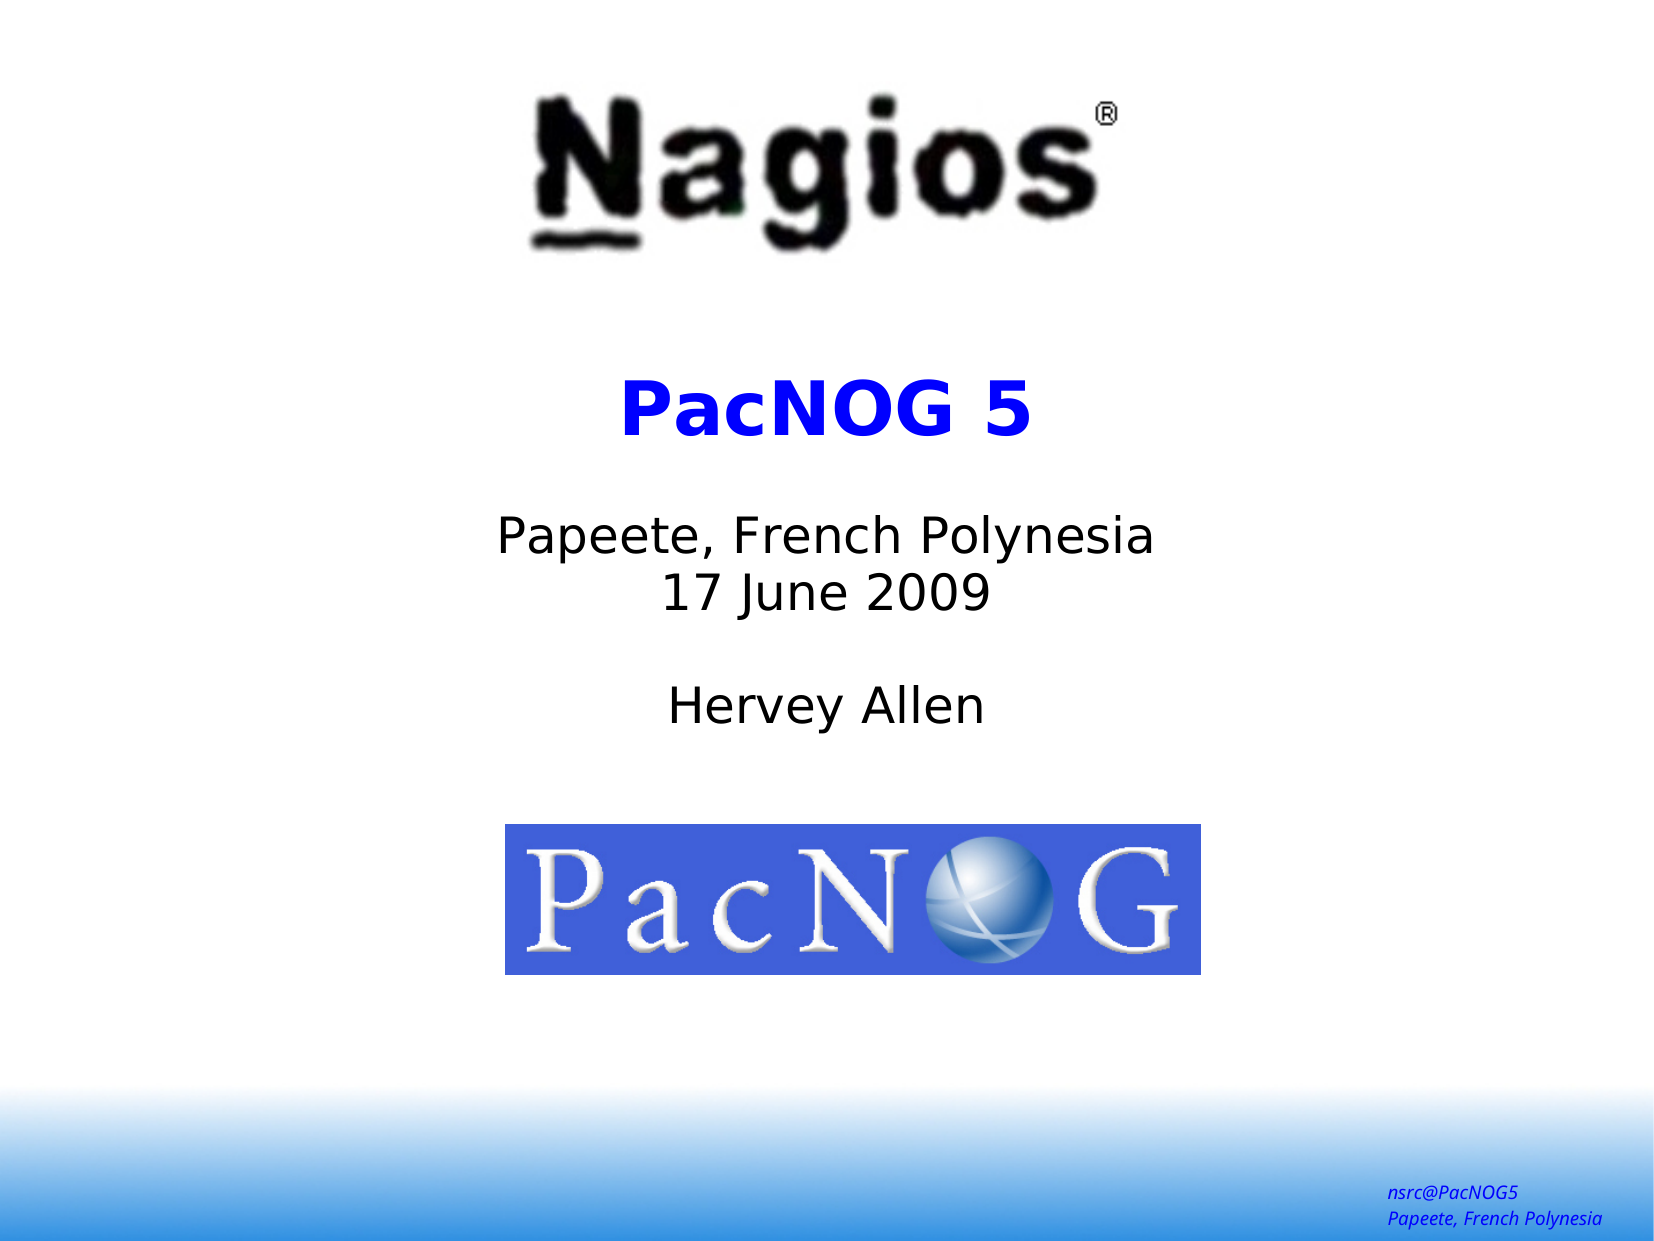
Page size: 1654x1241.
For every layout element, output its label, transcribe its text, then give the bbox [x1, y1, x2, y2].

picture [505, 824, 1201, 976]
picture [519, 81, 1126, 263]
picture [0, 1083, 1654, 1241]
subtitle PacNOG 5 Papeete, French Polynesia 17 June 2009 Hervey Allen [82, 219, 1571, 944]
